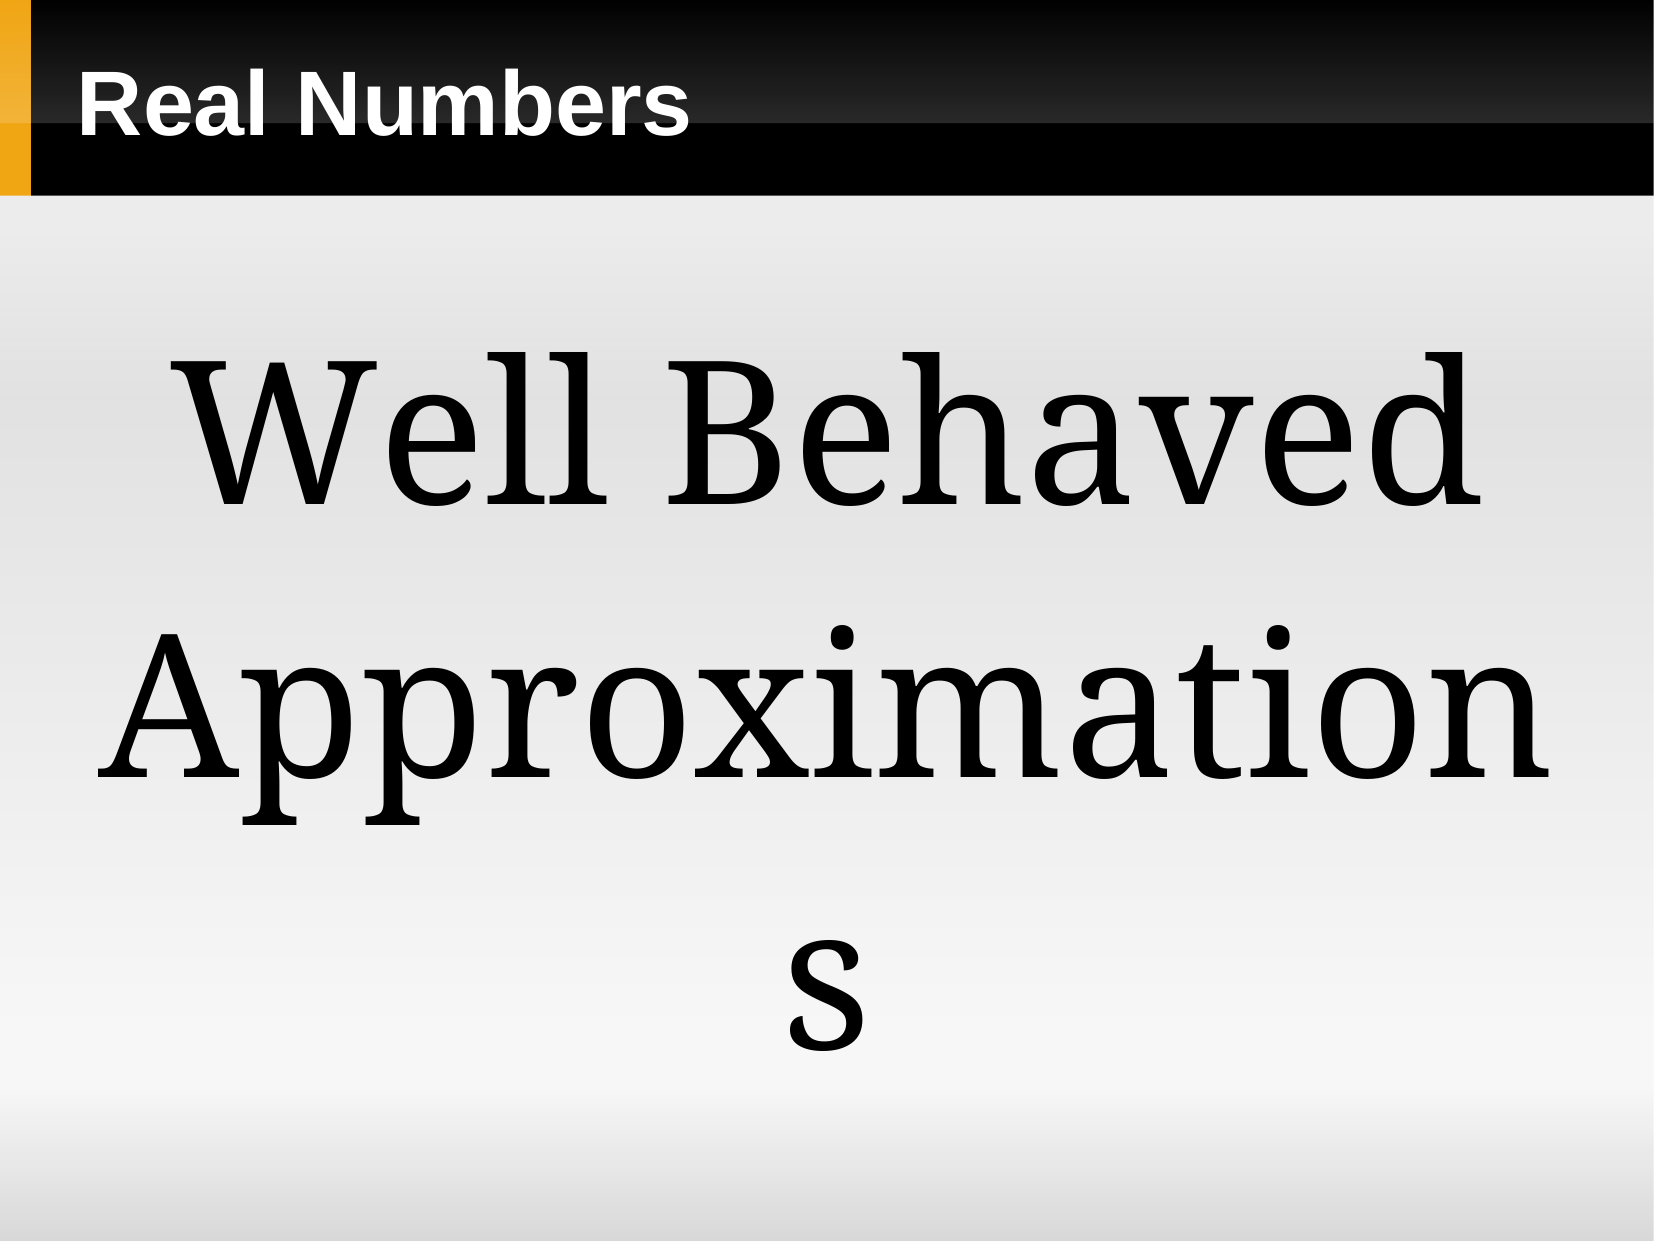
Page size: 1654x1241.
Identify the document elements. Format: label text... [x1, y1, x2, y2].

subtitle Well Behaved Approximations [82, 297, 1571, 1102]
picture [0, 0, 1654, 1241]
title Real Numbers [76, 7, 1565, 200]
